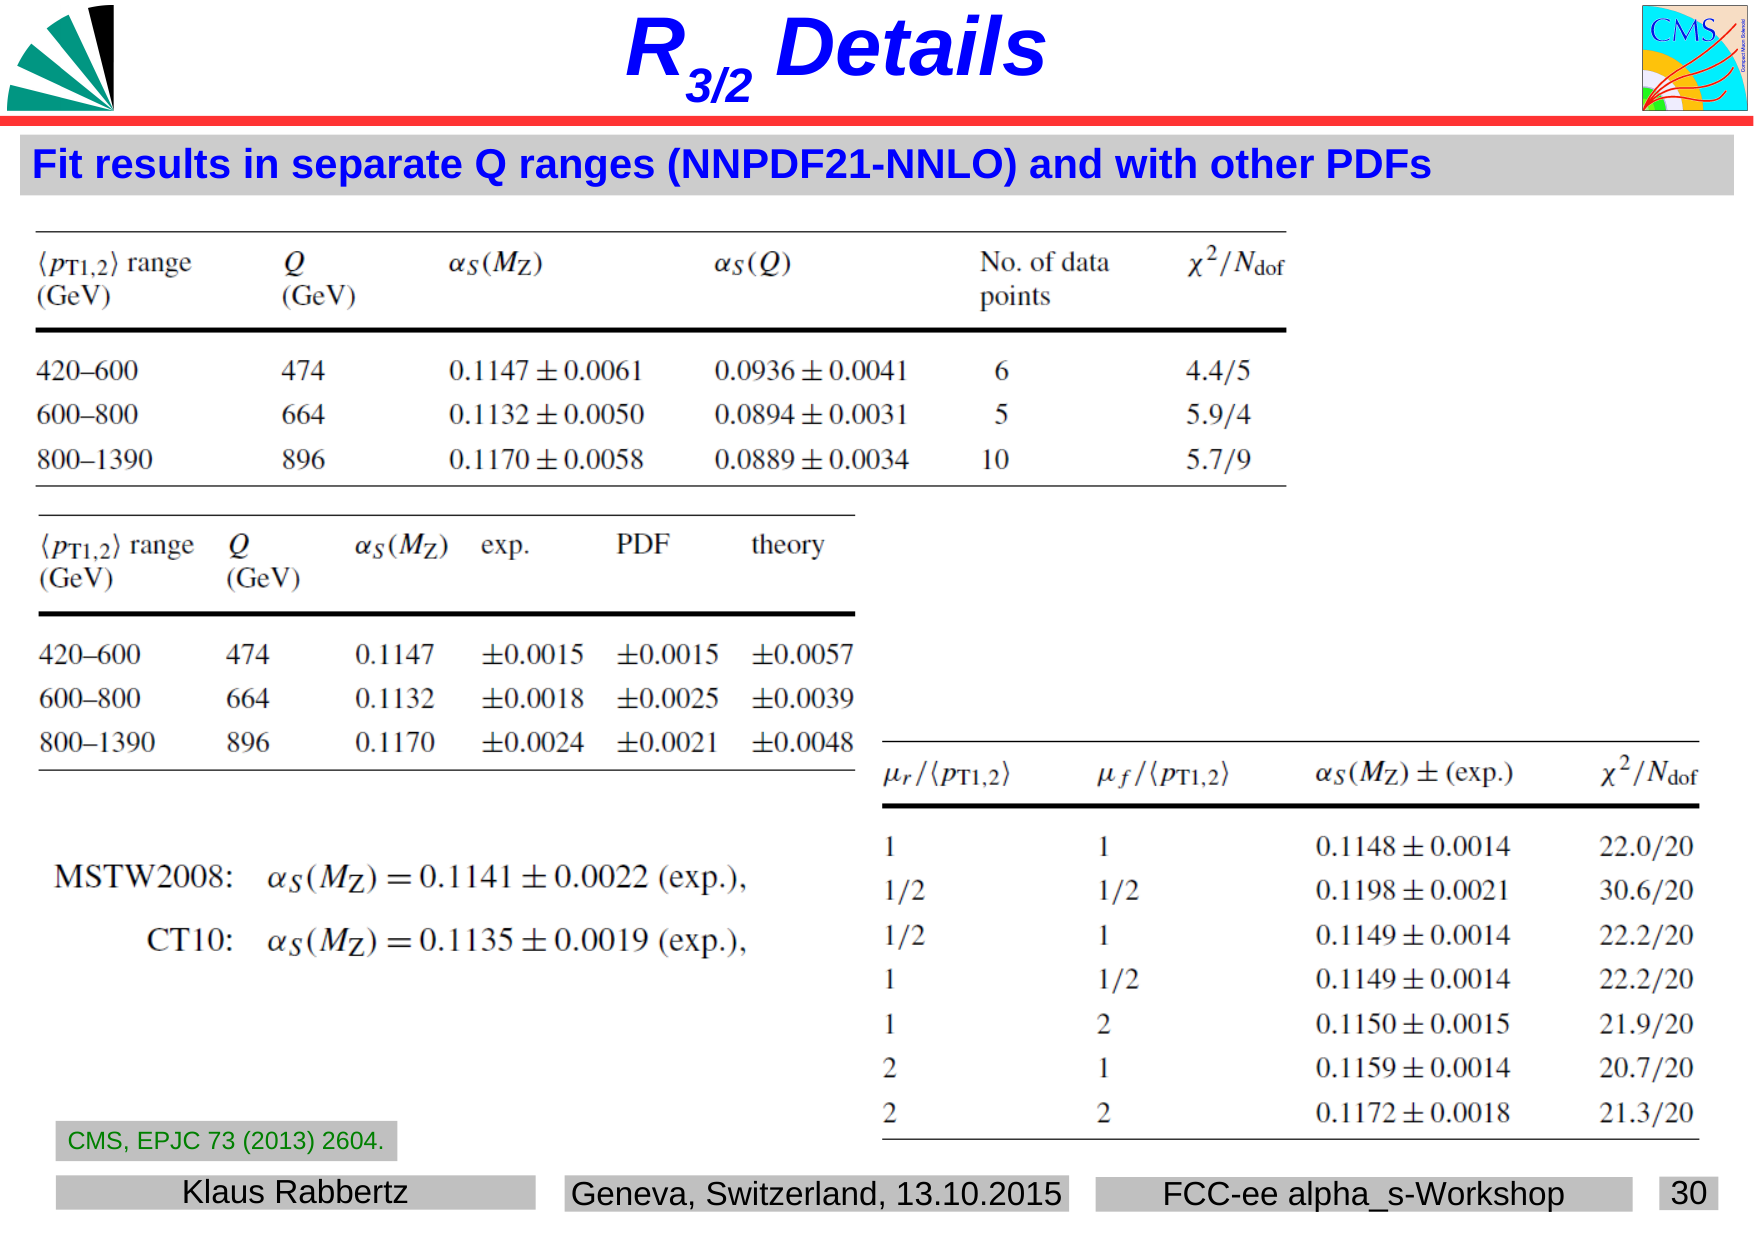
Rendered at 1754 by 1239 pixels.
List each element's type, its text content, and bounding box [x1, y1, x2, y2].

picture [7, 5, 114, 112]
picture [45, 847, 759, 970]
picture [1642, 5, 1748, 111]
title R3/2 Details [129, 0, 1545, 114]
text_box CMS, EPJC 73 (2013) 2604. [55, 1120, 398, 1162]
text_box Fit results in separate Q ranges (NNPDF21-NNLO) and with other PDFs [20, 134, 1734, 196]
picture [27, 220, 1299, 498]
picture [30, 501, 1722, 1150]
